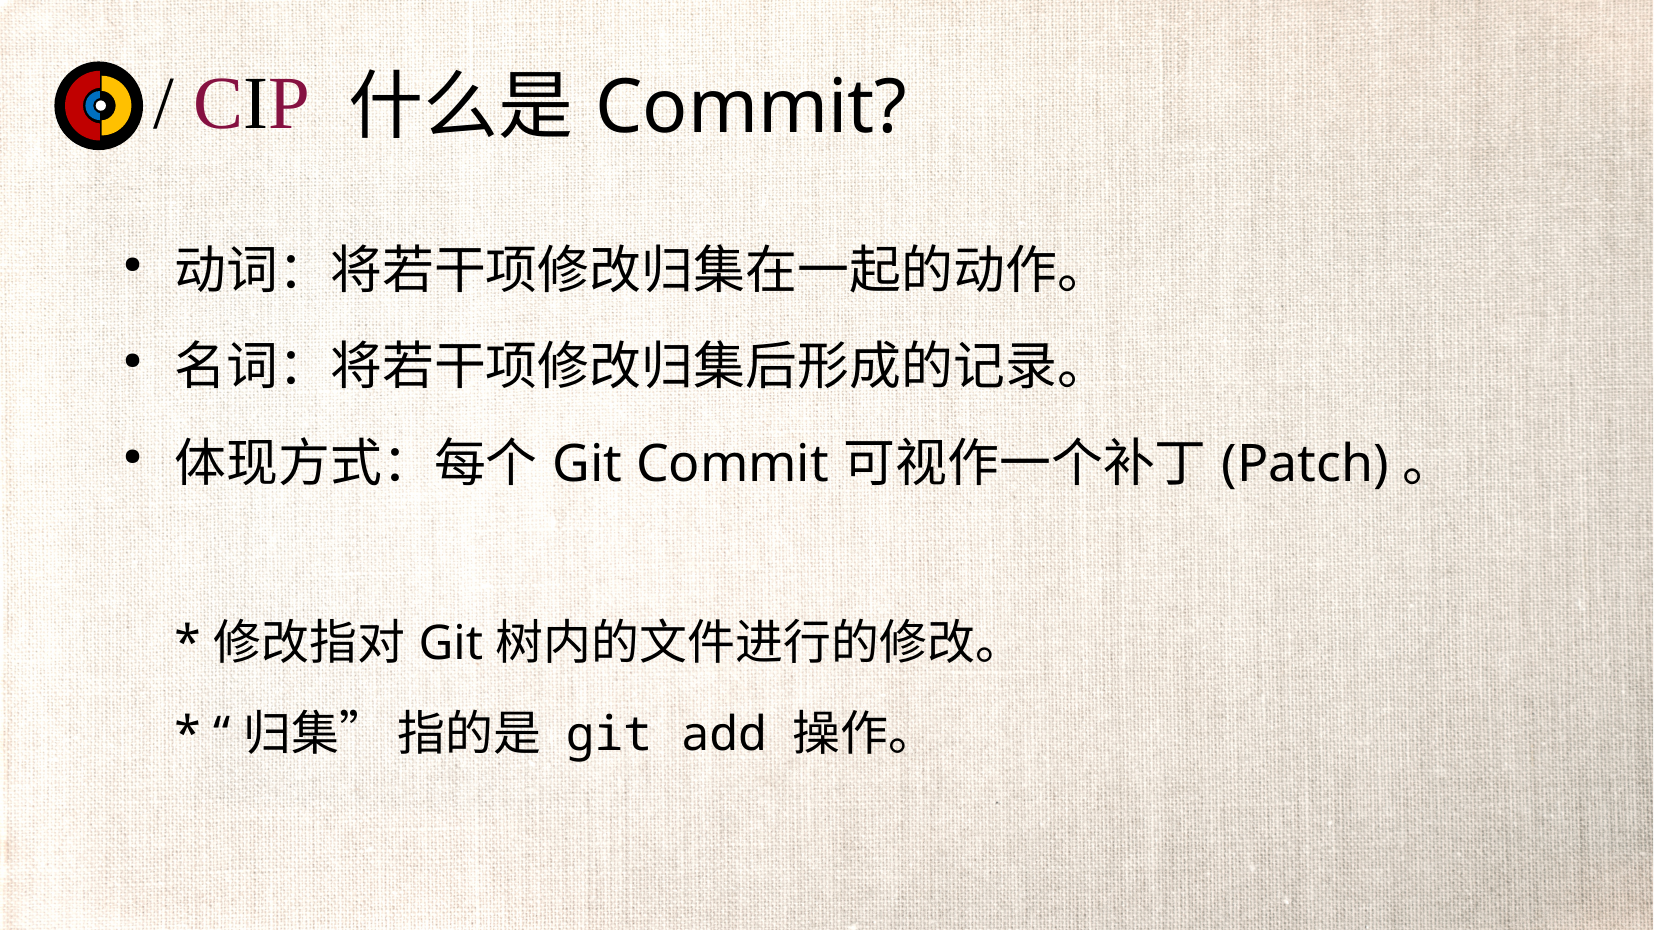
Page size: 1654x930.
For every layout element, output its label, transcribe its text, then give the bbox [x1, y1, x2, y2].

list 动词：将若干项修改归集在一起的动作。 名词：将若干项修改归集后形成的记录。 体现方式：每个Git Commit可视作一个补丁(Patch)。 *修改指对Git树内的文件进行的修改。 * “归集” 指的是 git add 操作。 [106, 228, 1594, 768]
picture [0, 0, 1654, 930]
title 什么是Commit? [348, 21, 1536, 178]
